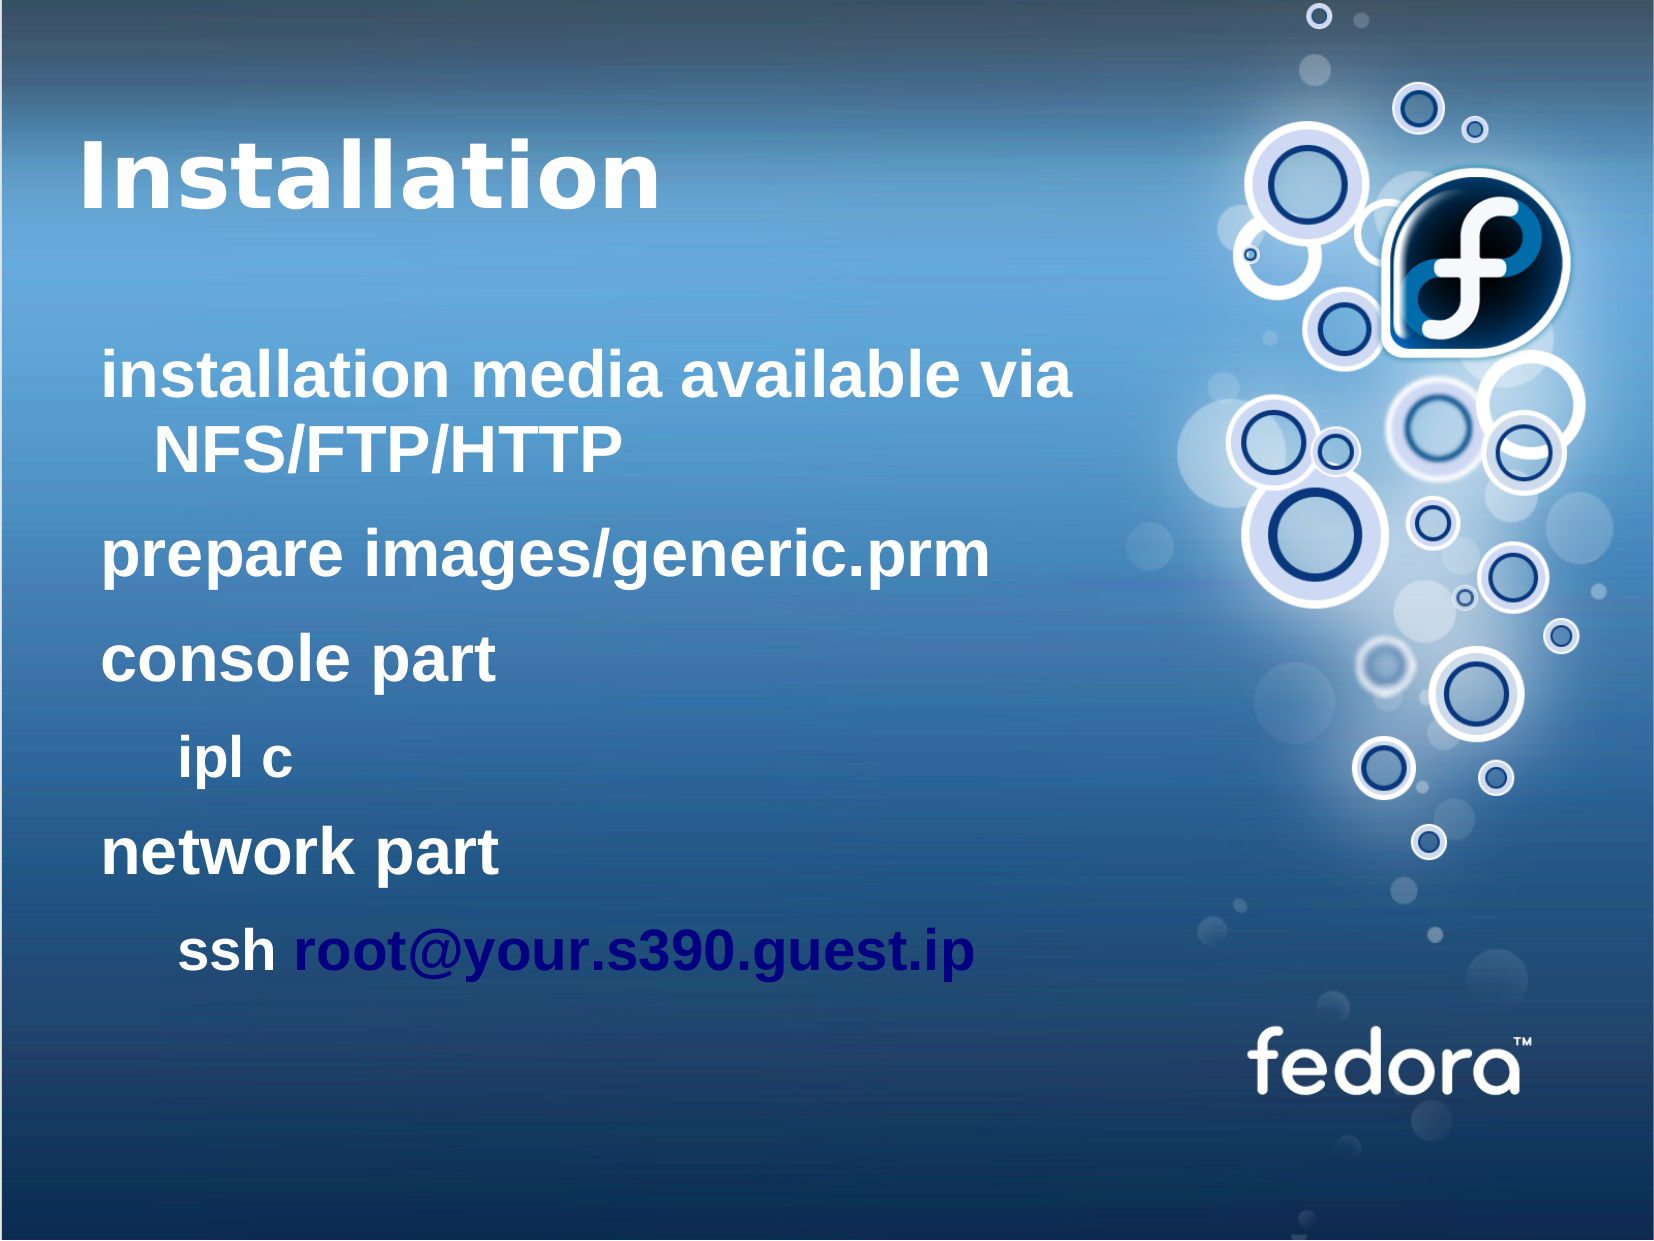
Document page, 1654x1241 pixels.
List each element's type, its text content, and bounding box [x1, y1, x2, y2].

list installation media available via NFS/FTP/HTTP prepare images/generic.prm console part ipl c network part ssh root@your.s390.guest.ip [82, 337, 1388, 1142]
title Installation [76, 80, 1565, 273]
picture [1, 0, 1654, 1240]
